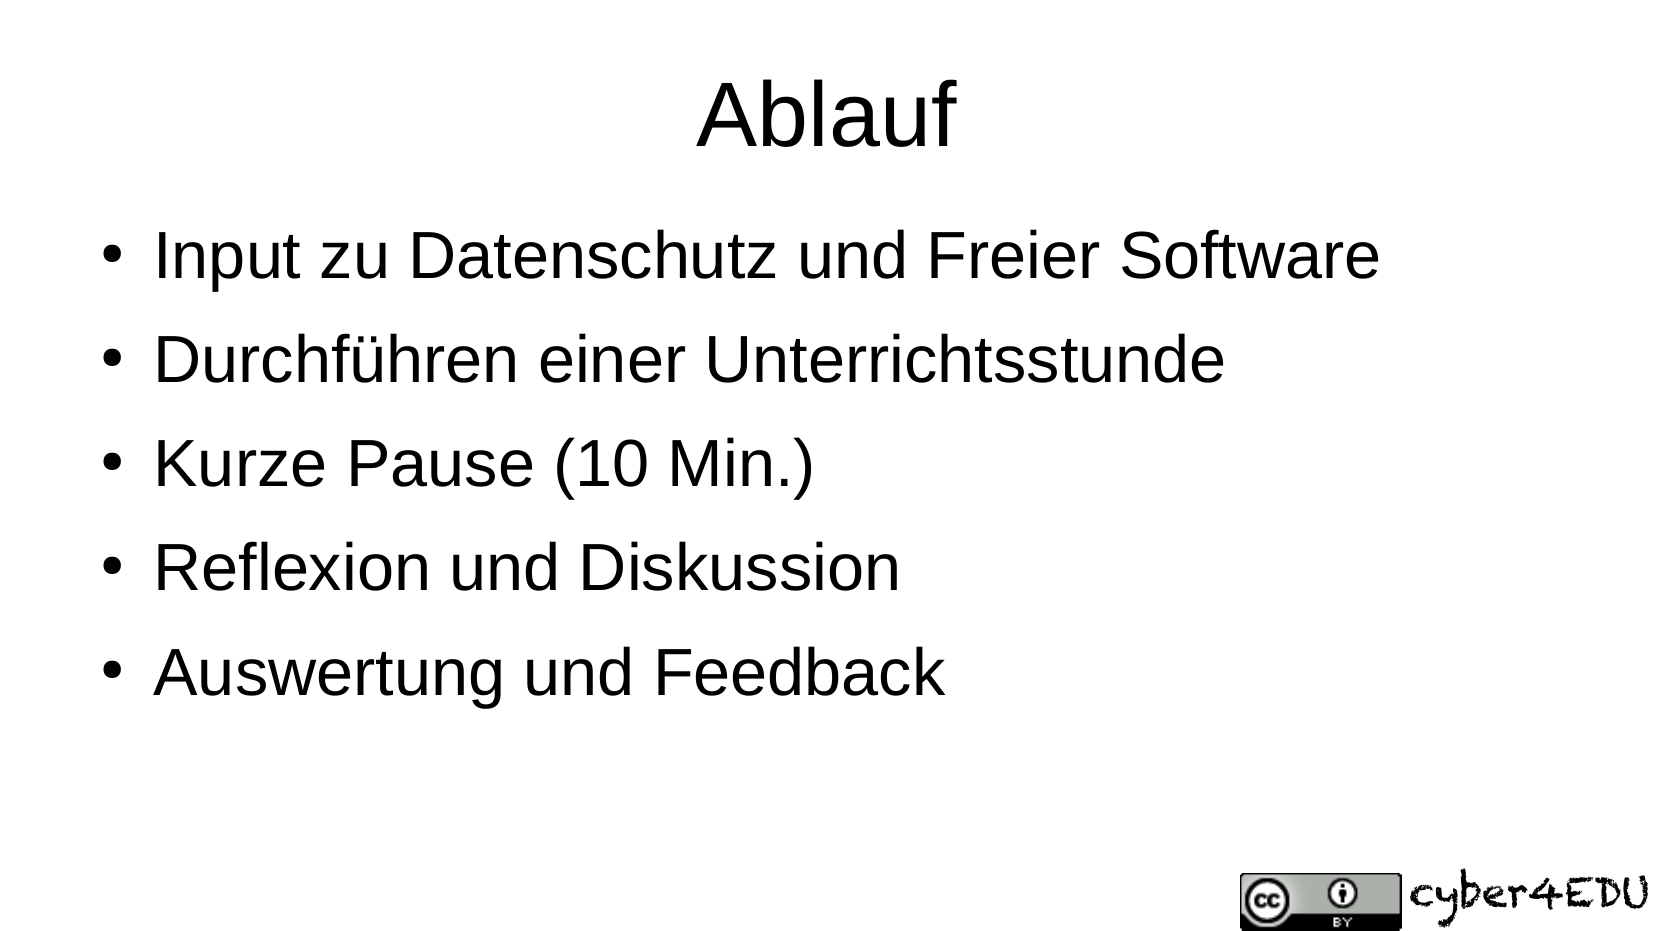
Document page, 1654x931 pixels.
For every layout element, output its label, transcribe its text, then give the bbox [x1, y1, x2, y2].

picture [1240, 873, 1402, 931]
list Input zu Datenschutz und Freier Software Durchführen einer Unterrichtsstunde Kurze Pause (10 Min.) Reflexion und Diskussion Auswertung und Feedback [82, 217, 1571, 758]
picture [1410, 868, 1648, 928]
title Ablauf [82, 37, 1571, 193]
